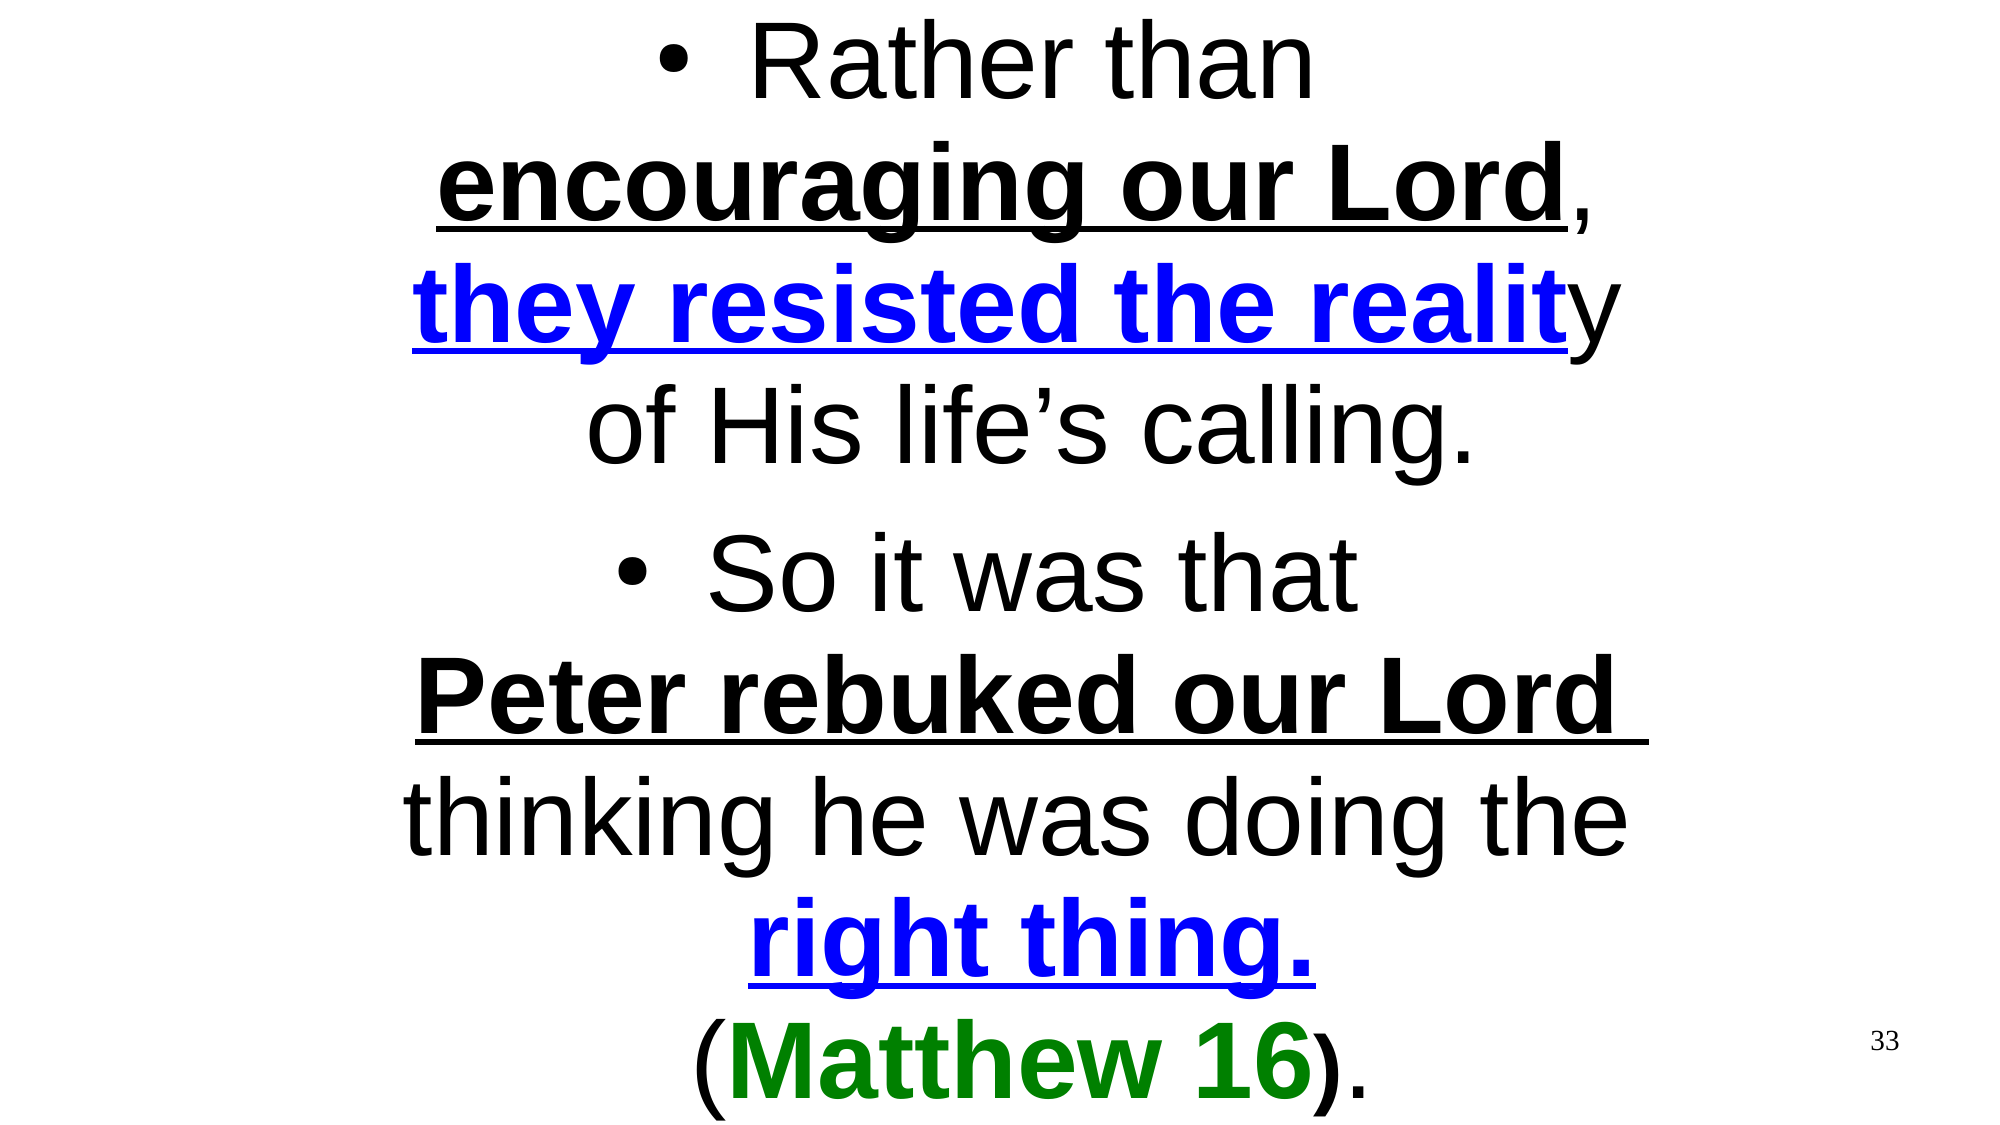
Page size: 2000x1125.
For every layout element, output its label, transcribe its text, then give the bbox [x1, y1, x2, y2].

list Rather than encouraging our Lord, they resisted the reality of His life’s calling. So it was that Peter rebuked our Lord thinking he was doing the right thing. (Matthew 16). [0, 0, 1996, 1123]
